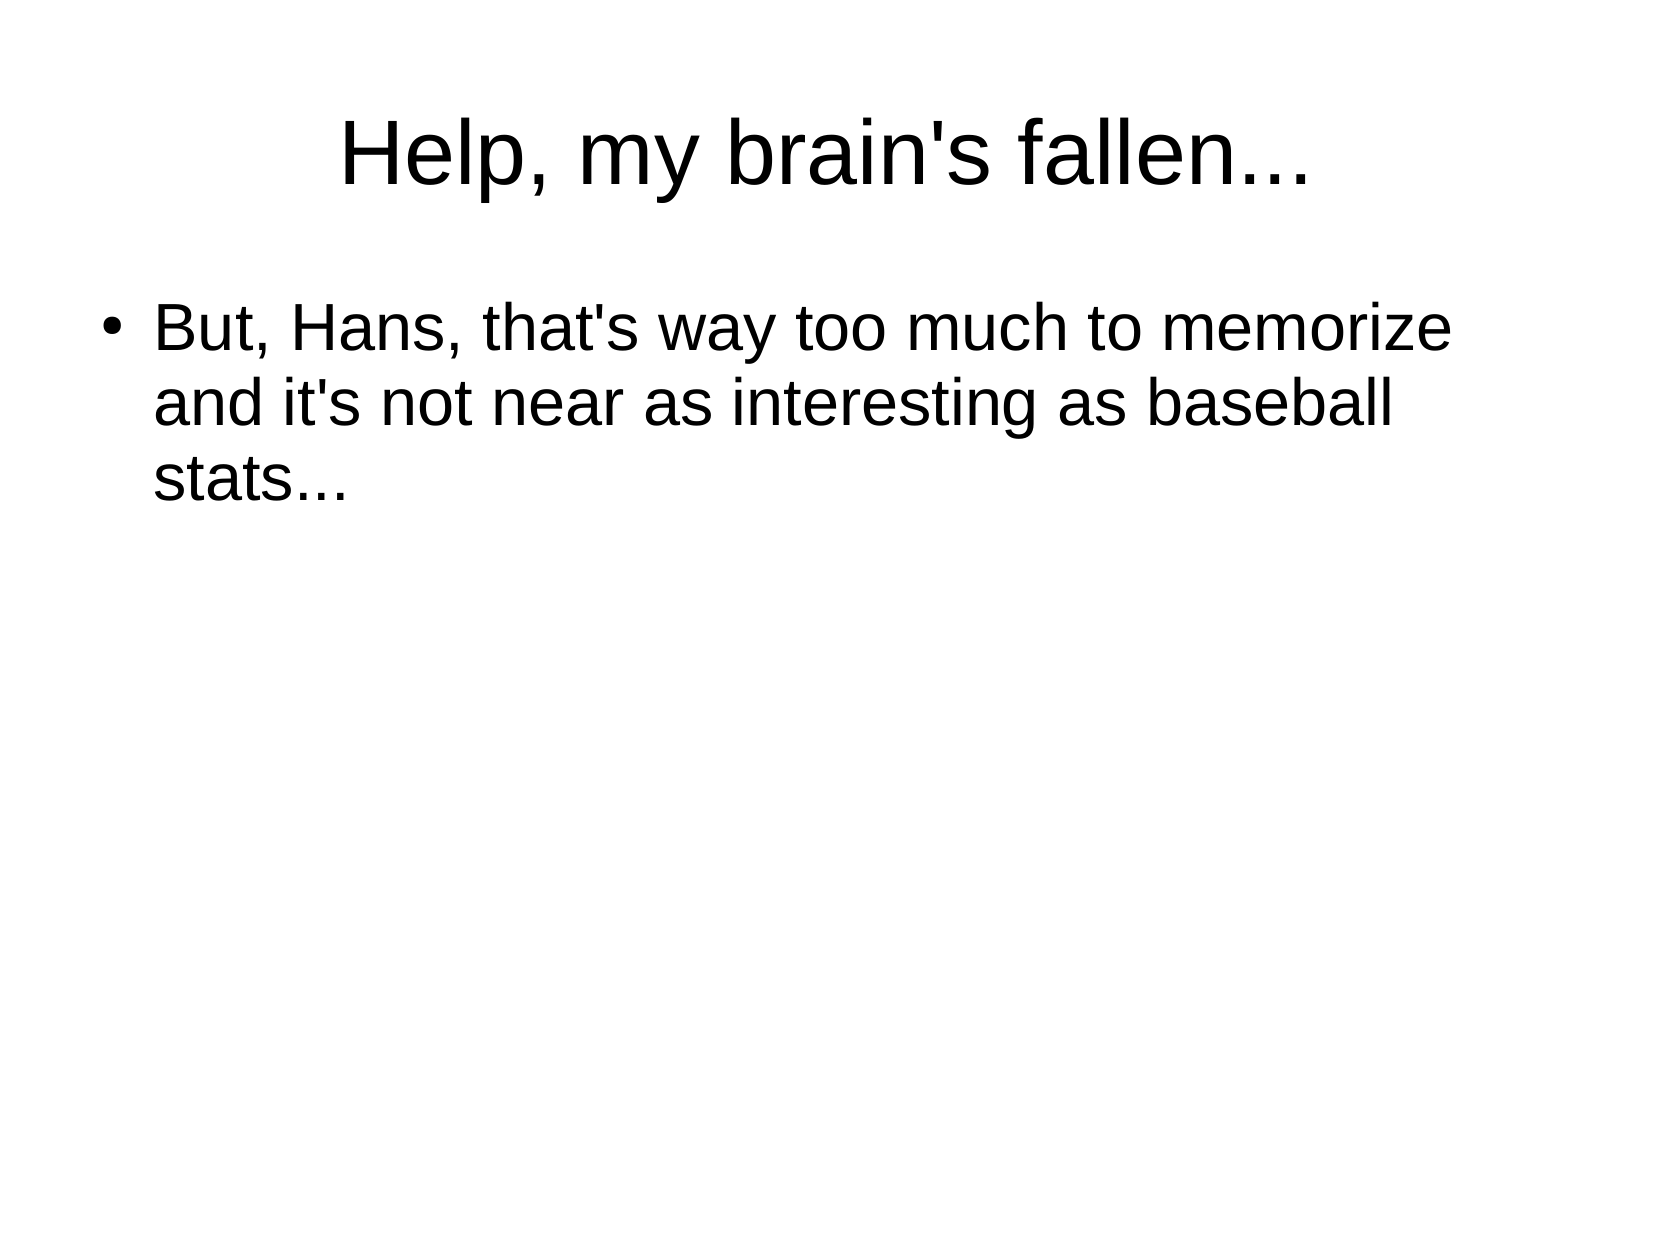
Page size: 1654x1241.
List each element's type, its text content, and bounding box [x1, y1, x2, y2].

list But, Hans, that's way too much to memorize and it's not near as interesting as baseball stats... [82, 290, 1538, 1010]
title Help, my brain's fallen... [82, 49, 1571, 257]
